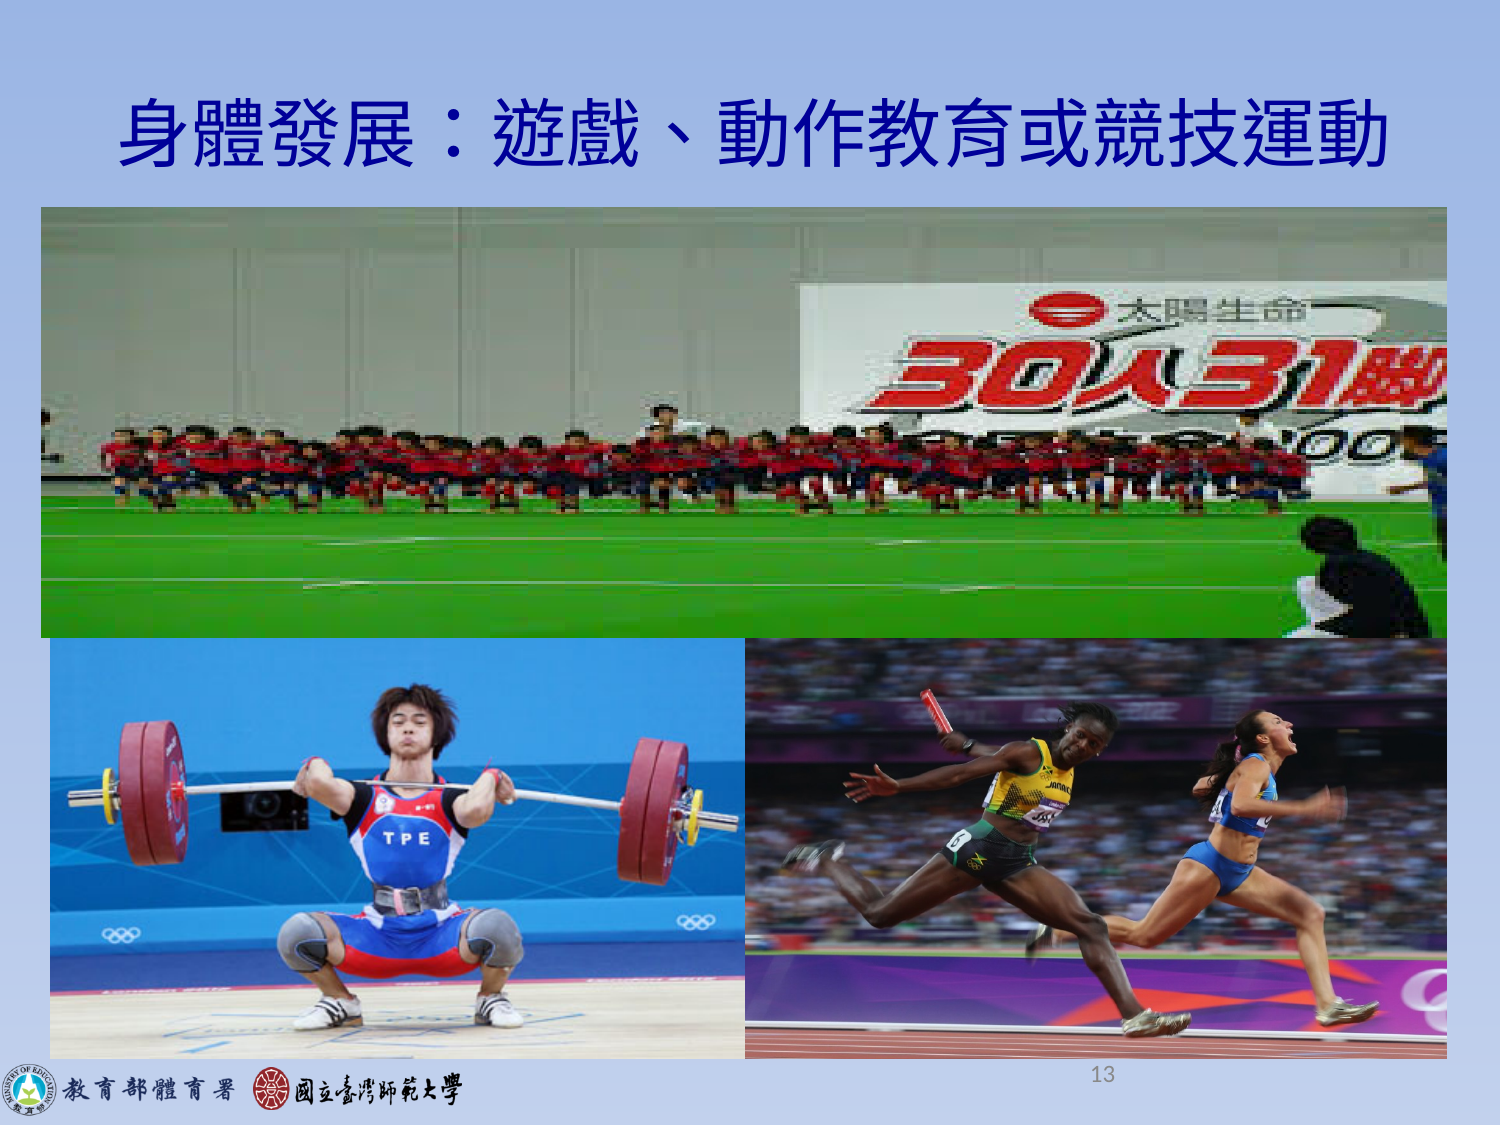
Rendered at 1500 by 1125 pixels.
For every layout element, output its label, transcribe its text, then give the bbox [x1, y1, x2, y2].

picture [41, 208, 1447, 1059]
text_box [1074, 1042, 1426, 1103]
title 身體發展：遊戲、動作教育或競技運動 [82, 78, 1426, 186]
